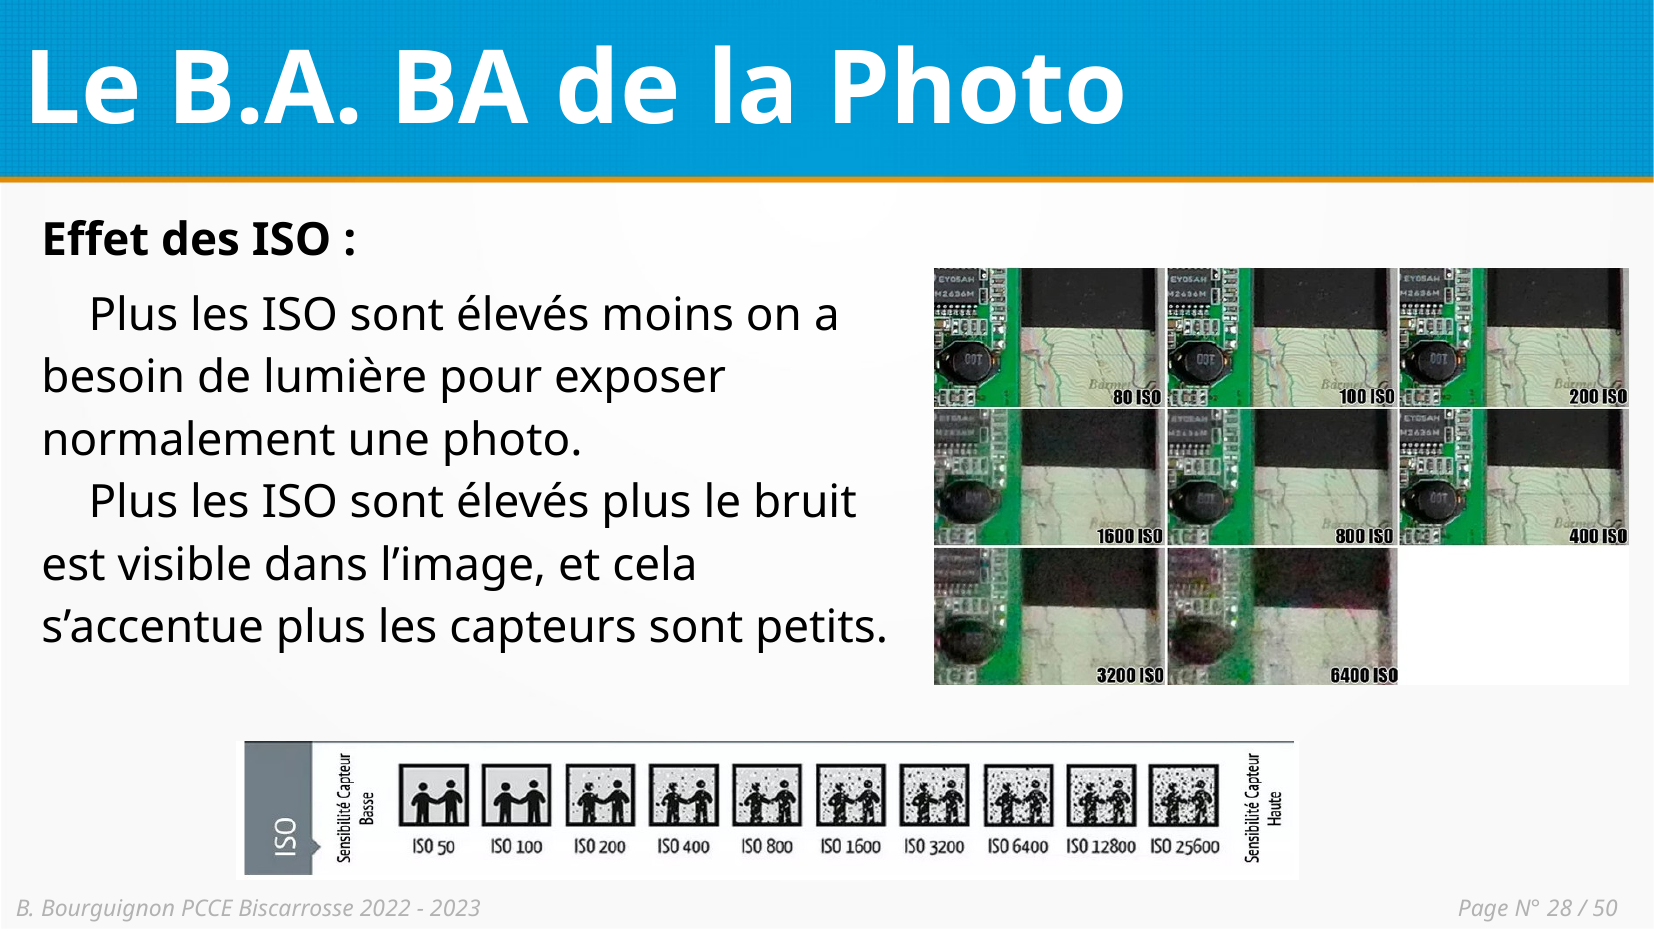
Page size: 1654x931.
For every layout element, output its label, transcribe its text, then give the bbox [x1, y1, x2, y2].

title Le B.A. BA de la Photo [23, 11, 1630, 154]
picture [0, 175, 1654, 931]
text_box Effet des ISO : Plus les ISO sont élevés moins on a besoin de lumière pour exposer normalement une photo. Plus les ISO sont élevés plus le bruit est visible dans l’image, et cela s’accentue plus les capteurs sont petits. [35, 200, 910, 685]
